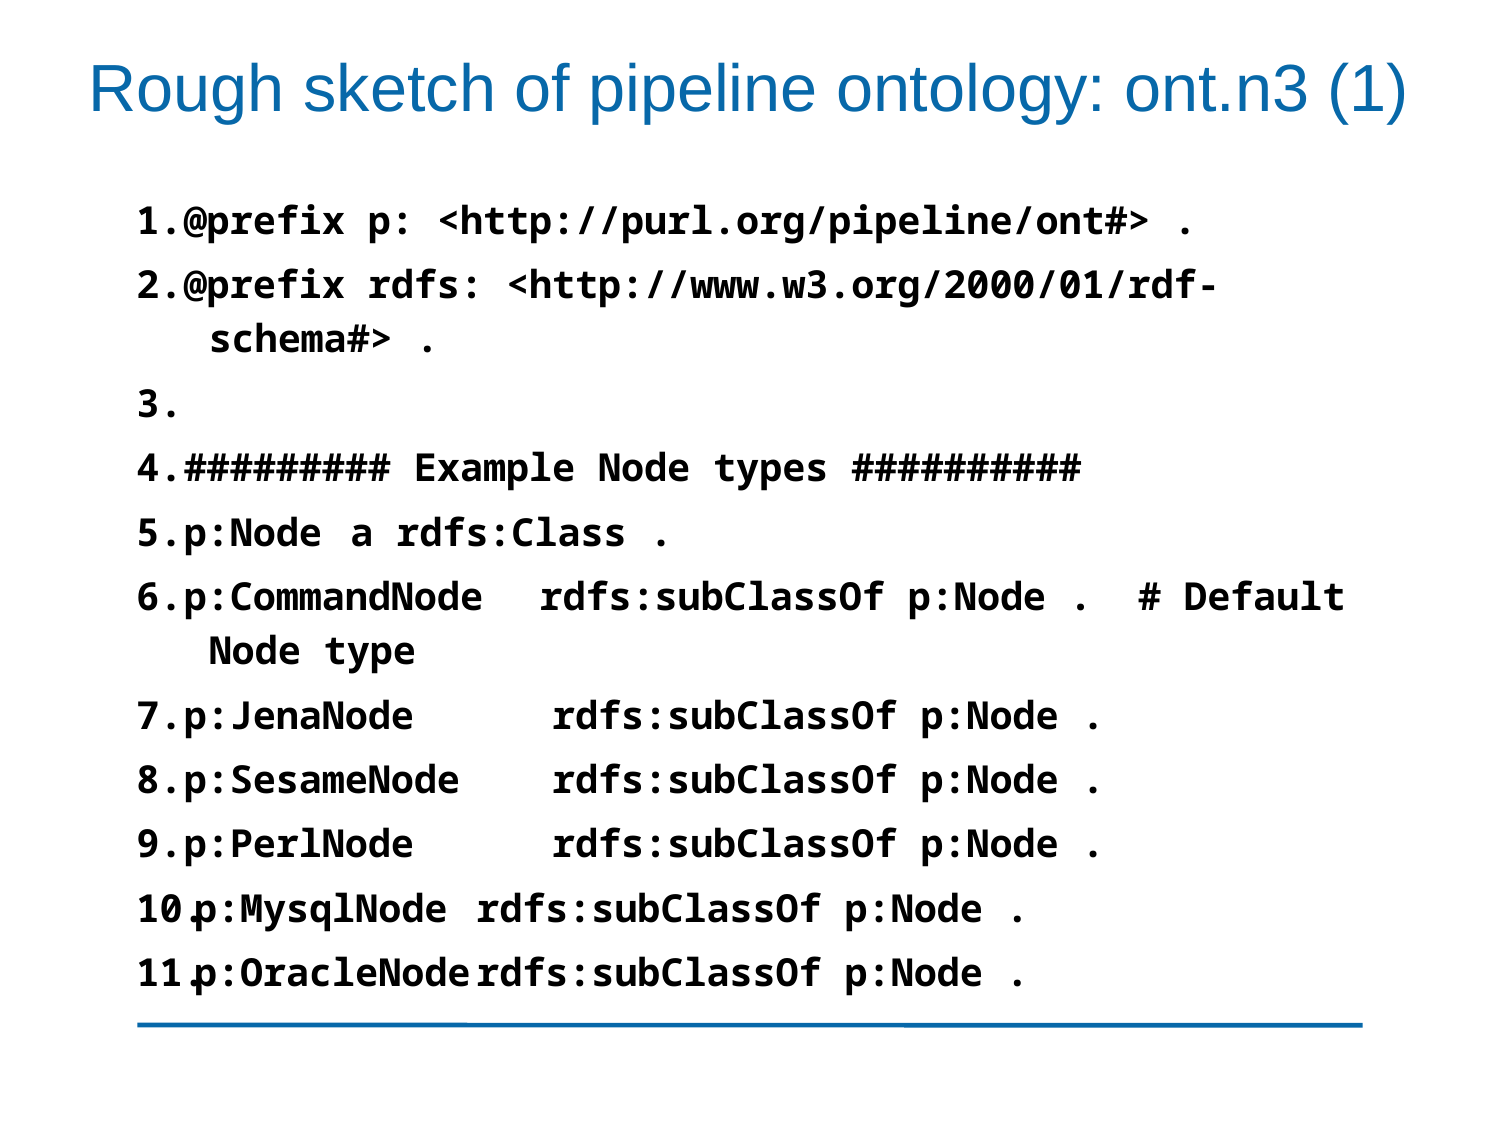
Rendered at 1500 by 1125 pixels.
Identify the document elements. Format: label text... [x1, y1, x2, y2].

list @prefix p: <http://purl.org/pipeline/ont#> . @prefix rdfs: <http://www.w3.org/2000/01/rdf-schema#> . ######### Example Node types ########## p:Node a rdfs:Class . p:CommandNode rdfs:subClassOf p:Node . # Default Node type p:JenaNode rdfs:subClassOf p:Node . p:SesameNode rdfs:subClassOf p:Node . p:PerlNode rdfs:subClassOf p:Node . p:MysqlNode rdfs:subClassOf p:Node . p:OracleNode rdfs:subClassOf p:Node . [115, 179, 1387, 1005]
title Rough sketch of pipeline ontology: ont.n3 (1) [0, 6, 1500, 149]
